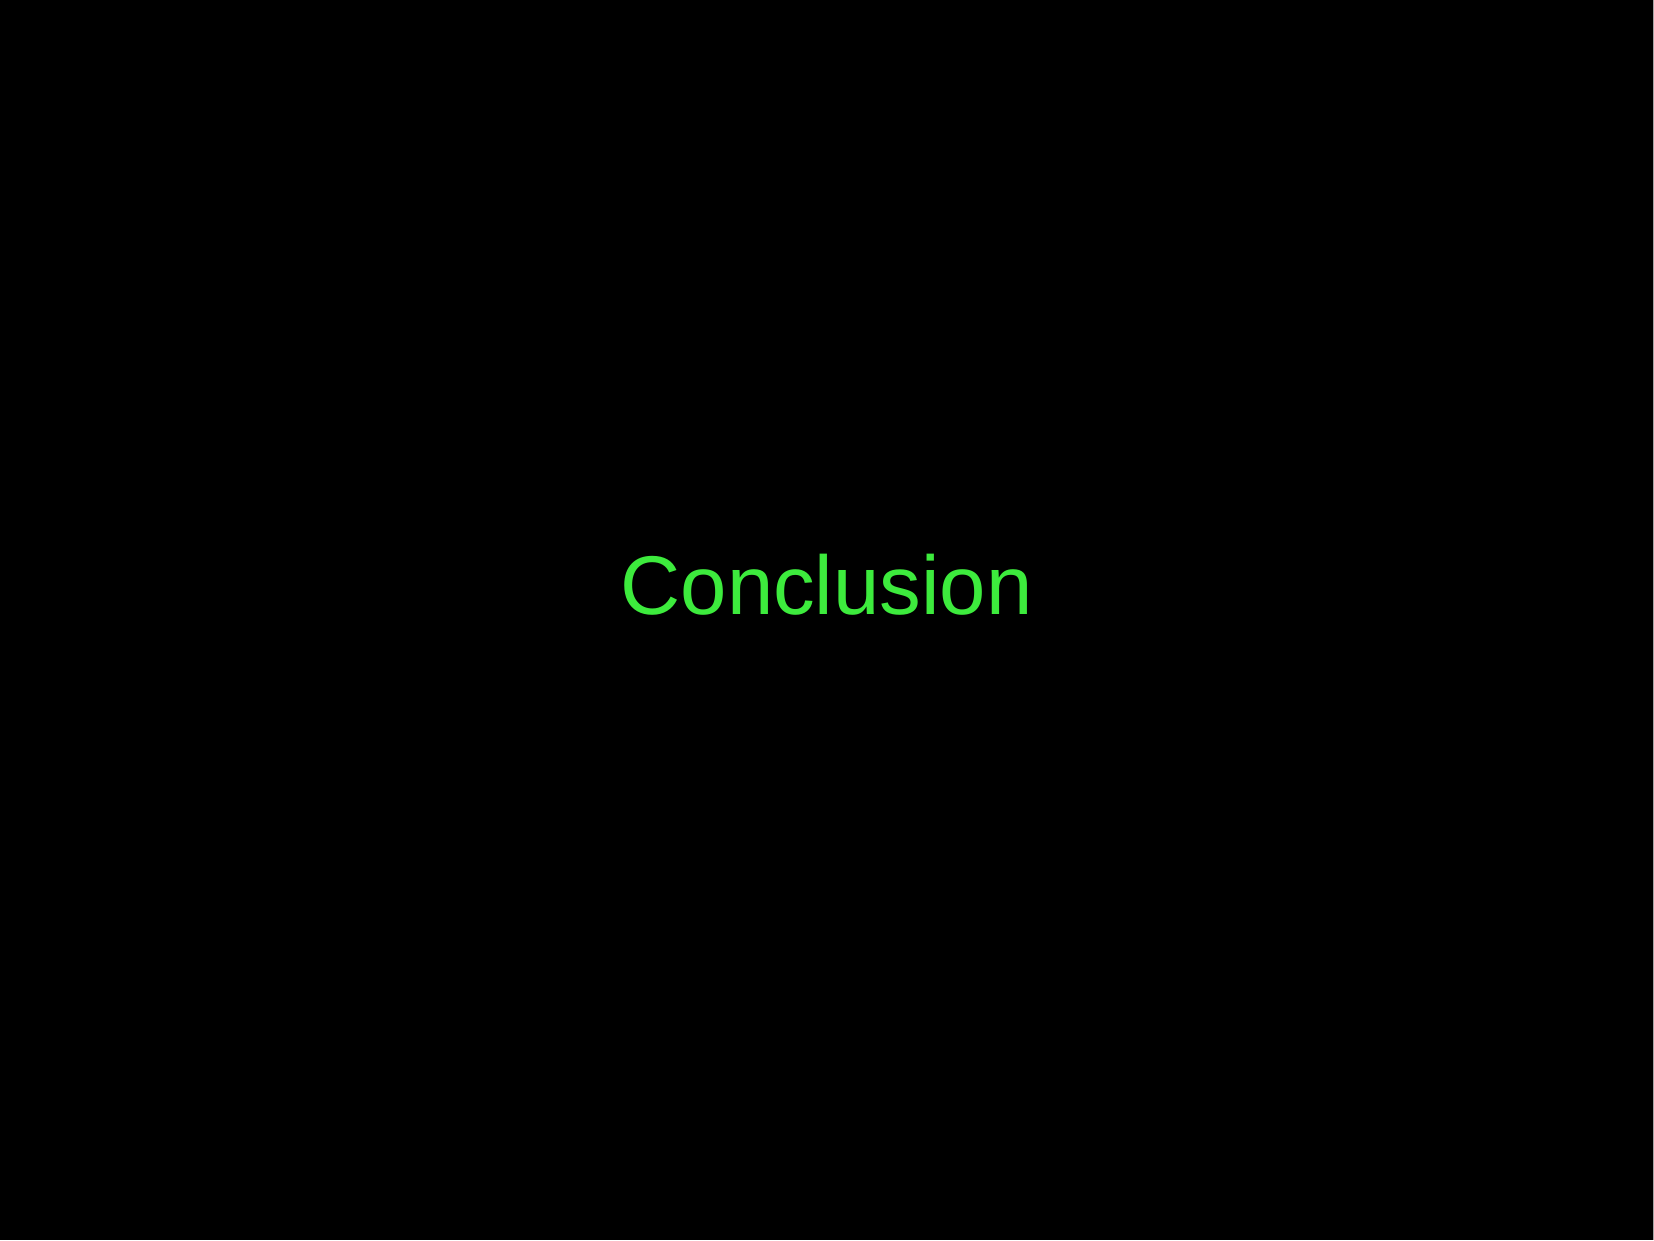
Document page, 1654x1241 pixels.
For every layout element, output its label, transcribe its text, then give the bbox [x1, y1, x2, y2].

subtitle Conclusion [82, 49, 1571, 1122]
